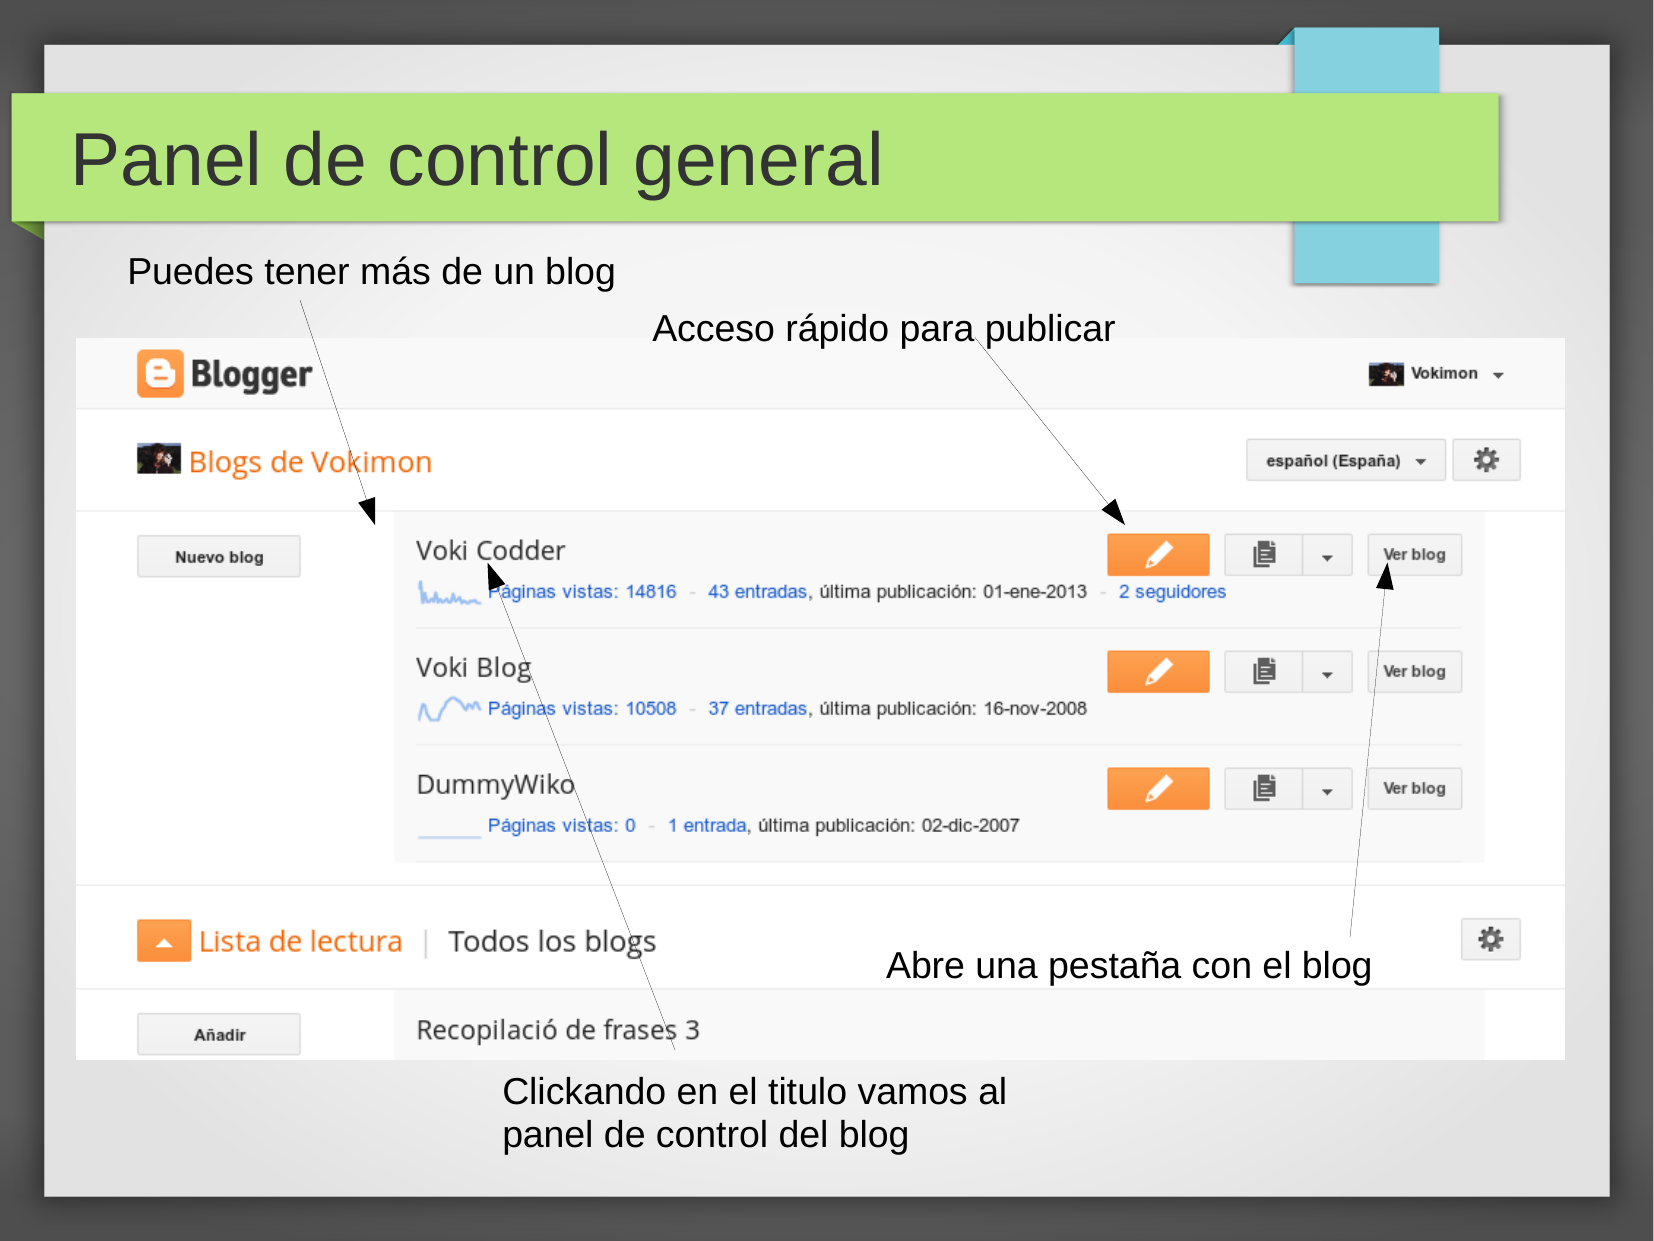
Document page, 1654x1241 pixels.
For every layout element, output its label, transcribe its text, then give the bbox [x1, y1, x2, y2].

text_box Acceso rápido para publicar [637, 300, 1131, 357]
text_box Clickando en el titulo vamos al panel de control del blog [487, 1063, 1033, 1163]
picture [0, 0, 1654, 1241]
title Panel de control general [70, 106, 1229, 213]
text_box Puedes tener más de un blog [112, 243, 631, 301]
text_box Abre una pestaña con el blog [871, 937, 1388, 995]
